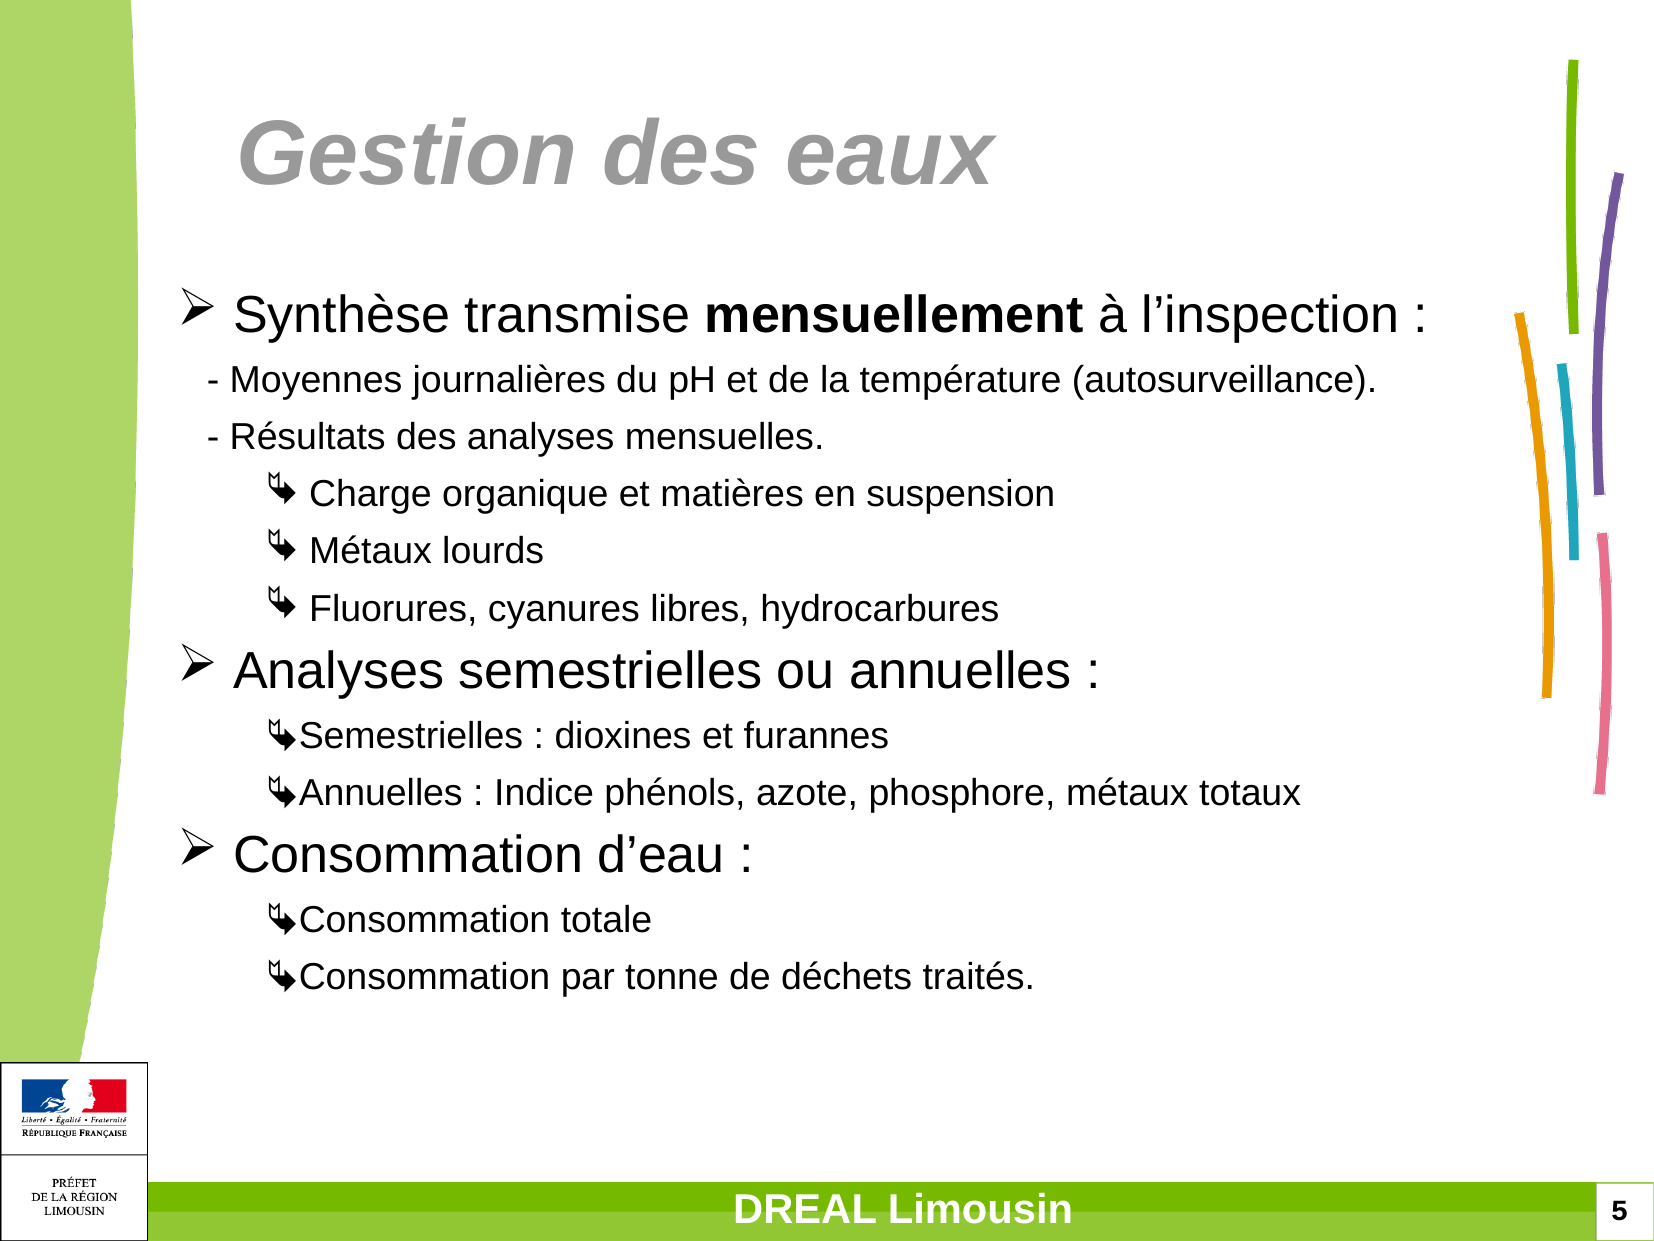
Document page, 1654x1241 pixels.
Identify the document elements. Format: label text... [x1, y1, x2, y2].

list Synthèse transmise mensuellement à l’inspection : - Moyennes journalières du pH et de la température (autosurveillance). - Résultats des analyses mensuelles. Charge organique et matières en suspension Métaux lourds Fluorures, cyanures libres, hydrocarbures Analyses semestrielles ou annuelles : Semestrielles : dioxines et furannes Annuelles : Indice phénols, azote, phosphore, métaux totaux Consommation d’eau : Consommation totale Consommation par tonne de déchets traités. [177, 295, 1477, 1241]
picture [0, 0, 1654, 1241]
title Gestion des eaux [236, 59, 1443, 260]
